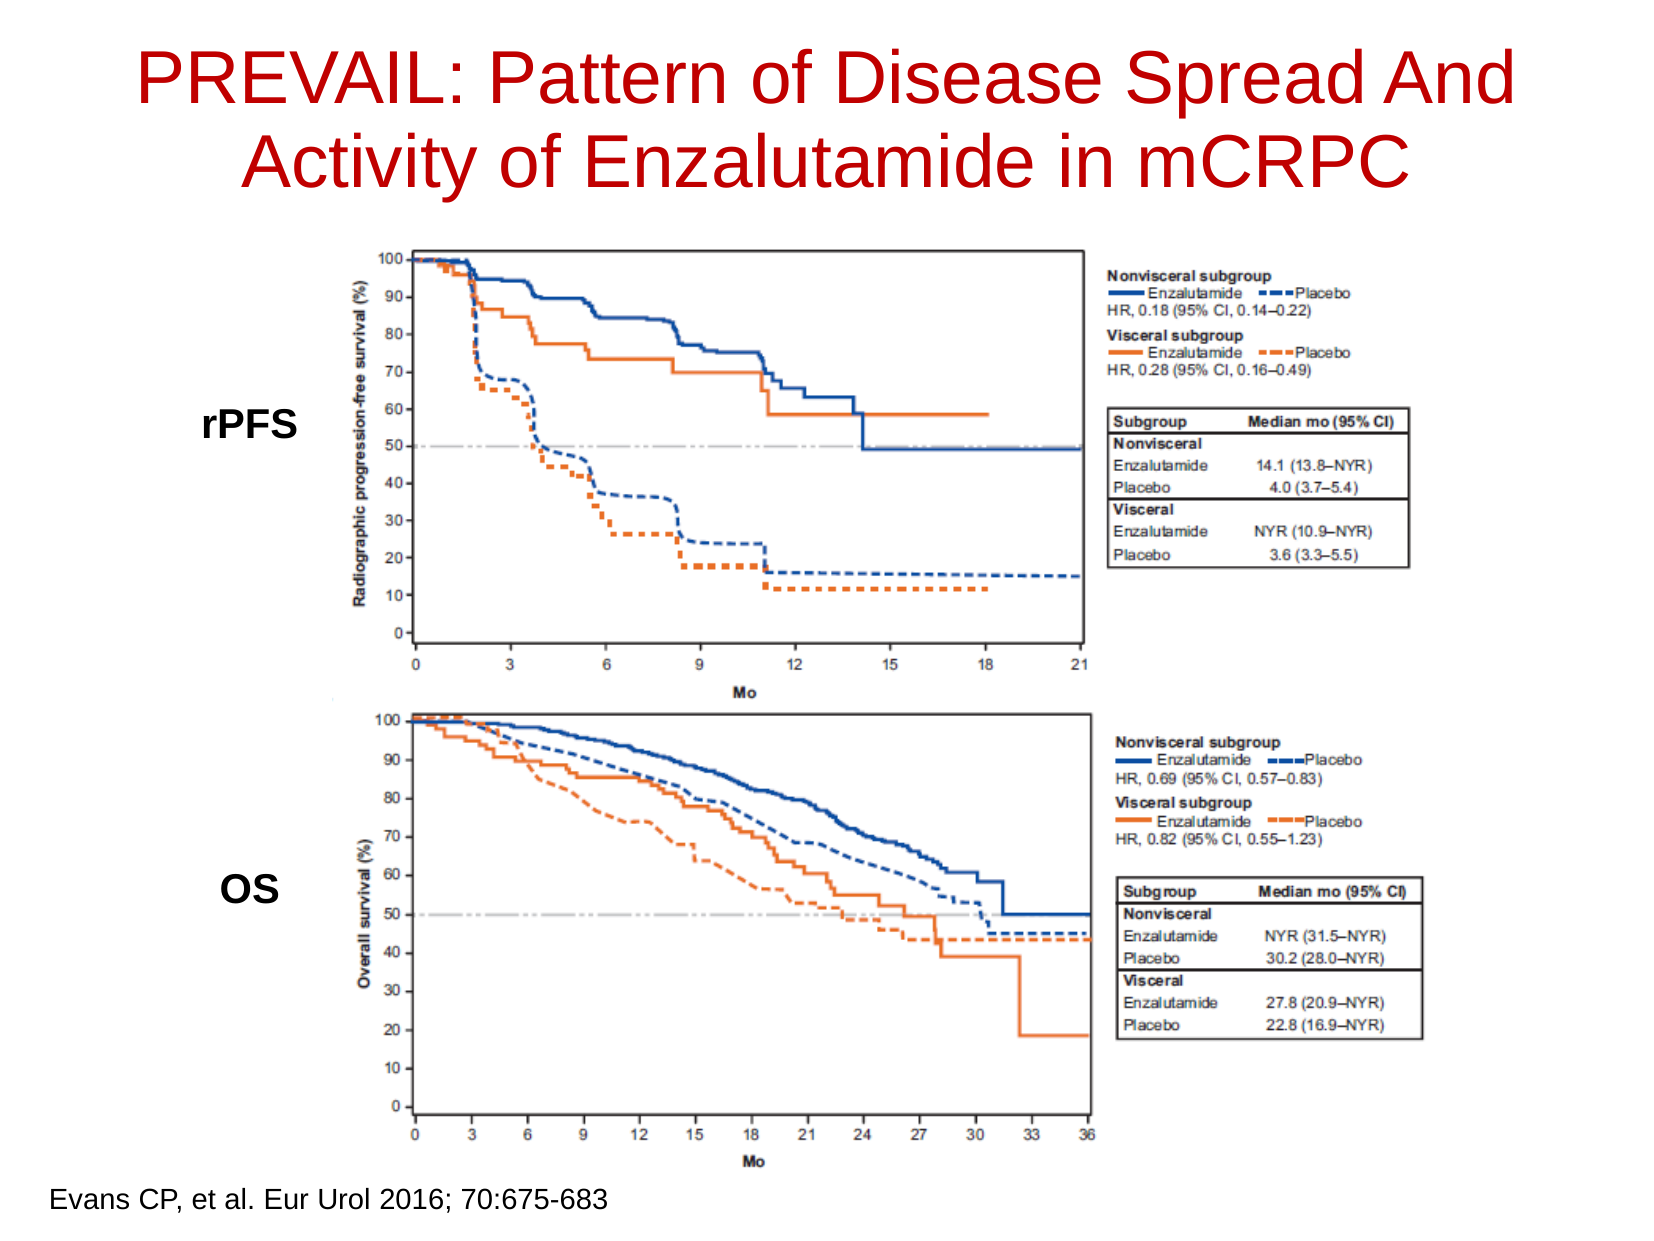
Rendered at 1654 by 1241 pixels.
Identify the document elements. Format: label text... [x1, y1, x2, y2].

picture [330, 708, 1449, 1172]
text_box PREVAIL: Pattern of Disease Spread And Activity of Enzalutamide in mCRPC [110, 27, 1544, 211]
text_box OS [204, 857, 295, 920]
text_box rPFS [186, 392, 314, 455]
picture [332, 239, 1422, 703]
text_box Evans CP, et al. Eur Urol 2016; 70:675-683 [34, 1174, 624, 1224]
